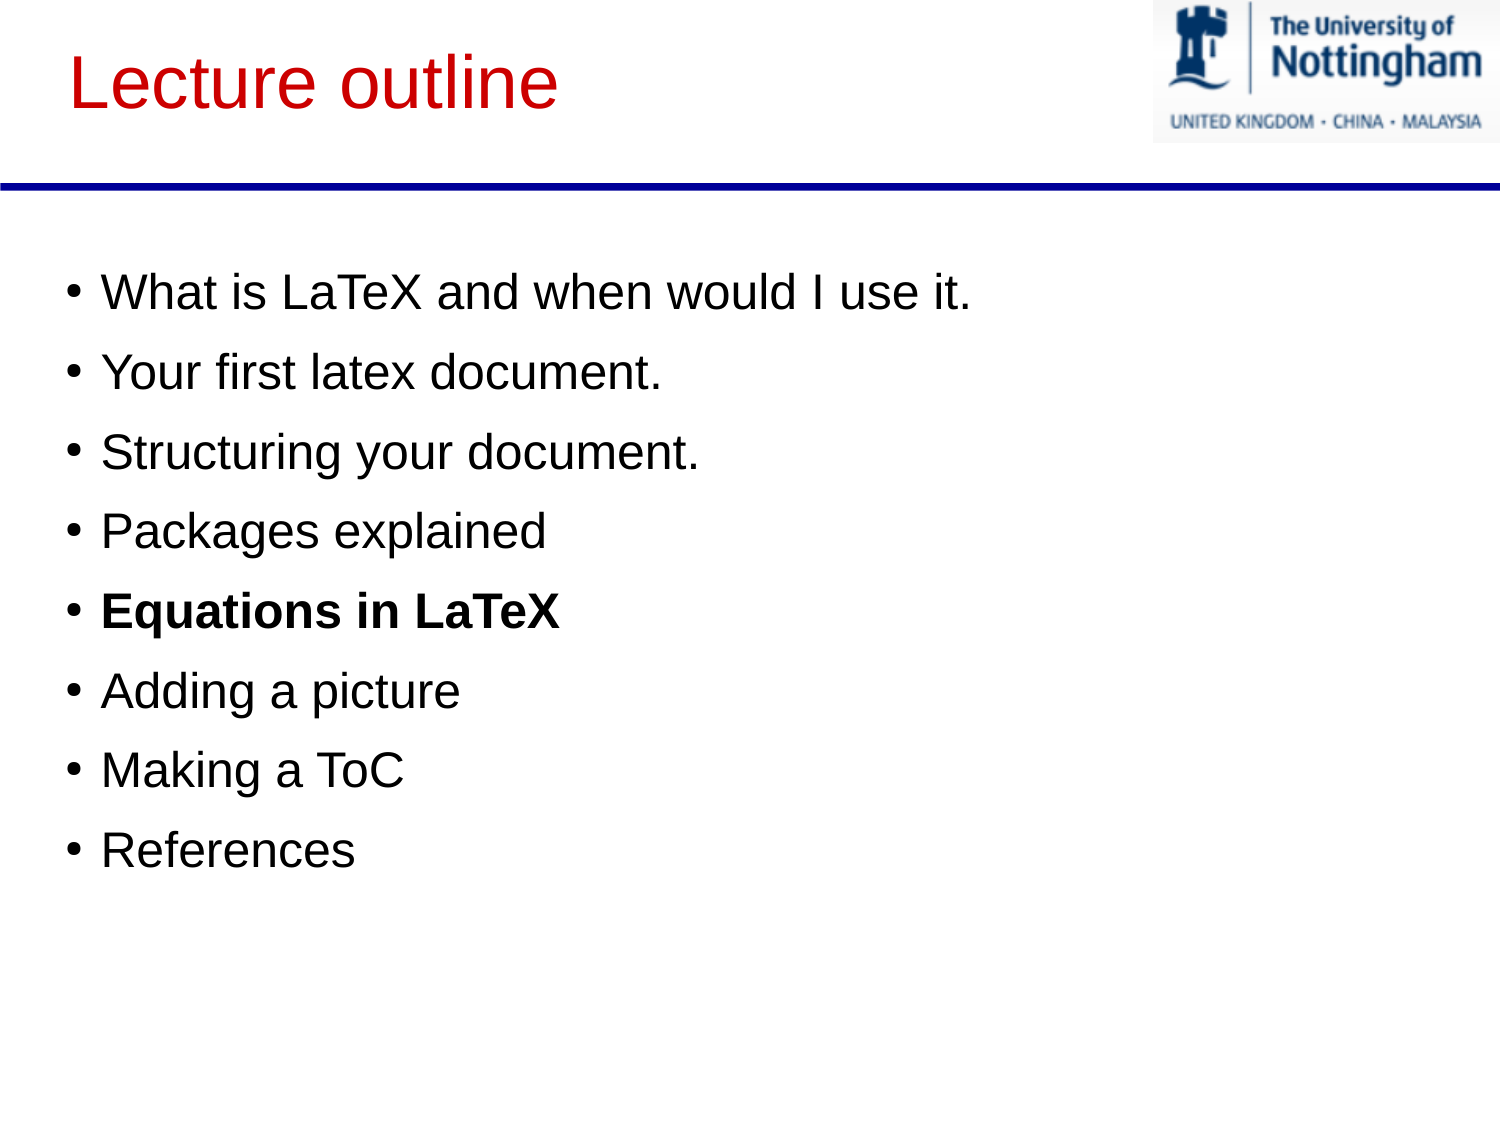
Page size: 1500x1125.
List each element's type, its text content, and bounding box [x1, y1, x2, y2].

picture [1153, 0, 1500, 143]
text_box What is LaTeX and when would I use it. Your first latex document. Structuring your document. Packages explained Equations in LaTeX Adding a picture Making a ToC References [50, 257, 1313, 886]
text_box Lecture outline [53, 33, 947, 133]
